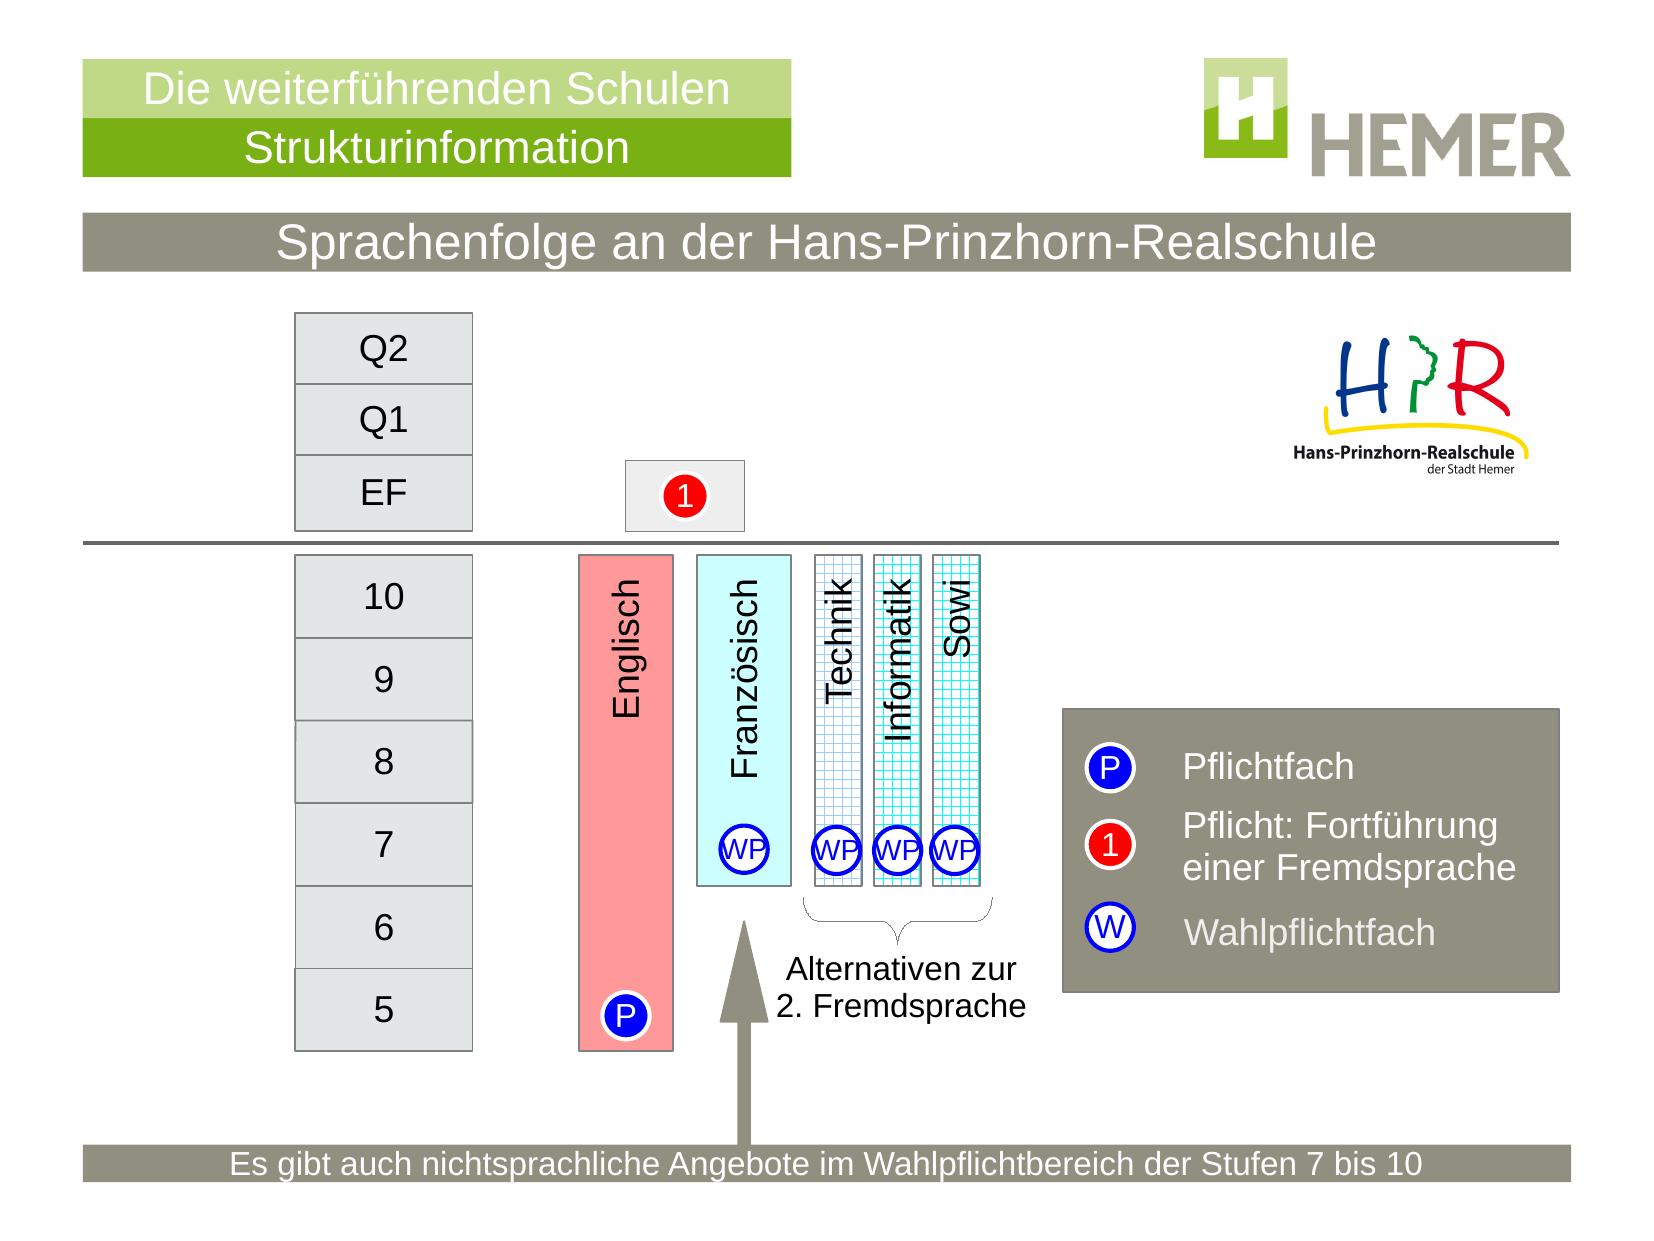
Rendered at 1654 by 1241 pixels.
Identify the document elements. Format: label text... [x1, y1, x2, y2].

text_box Sowi [933, 555, 981, 886]
text_box Englisch [578, 555, 674, 1052]
text_box Q1 [295, 384, 473, 454]
text_box Pflicht: Fortführung einer Fremdsprache [1167, 797, 1533, 897]
text_box WP [720, 825, 768, 873]
text_box Pflichtfach [1167, 738, 1371, 796]
text_box Wahlpflichtfach [1169, 903, 1454, 961]
text_box WP [812, 826, 861, 875]
text_box 1 [1086, 820, 1134, 869]
text_box [720, 921, 751, 1145]
text_box Französisch [696, 555, 792, 886]
text_box 7 [295, 803, 473, 885]
text_box W [1086, 903, 1134, 951]
picture [1240, 289, 1583, 520]
text_box 8 [295, 720, 473, 803]
text_box 1 [661, 472, 709, 520]
text_box WP [874, 826, 922, 875]
text_box P [602, 992, 650, 1040]
text_box Informatik [874, 854, 922, 886]
text_box EF [295, 454, 473, 531]
title Es gibt auch nichtsprachliche Angebote im Wahlpflichtbereich der Stufen 7 bis 10 [82, 1144, 1572, 1183]
text_box 10 [295, 555, 473, 638]
title Sprachenfolge an der Hans-Prinzhorn-Realschule [82, 212, 1571, 272]
text_box 6 [295, 885, 473, 968]
text_box Q2 [295, 312, 473, 384]
text_box WP [931, 826, 979, 875]
picture [1203, 58, 1571, 178]
text_box Technik [814, 555, 863, 886]
text_box Informatik [874, 555, 922, 847]
text_box [625, 460, 745, 532]
text_box Alternativen zur 2. Fremdsprache [747, 943, 1056, 1044]
text_box [1062, 708, 1560, 993]
text_box 9 [295, 638, 473, 720]
text_box P [1086, 744, 1134, 792]
text_box 5 [295, 968, 473, 1052]
